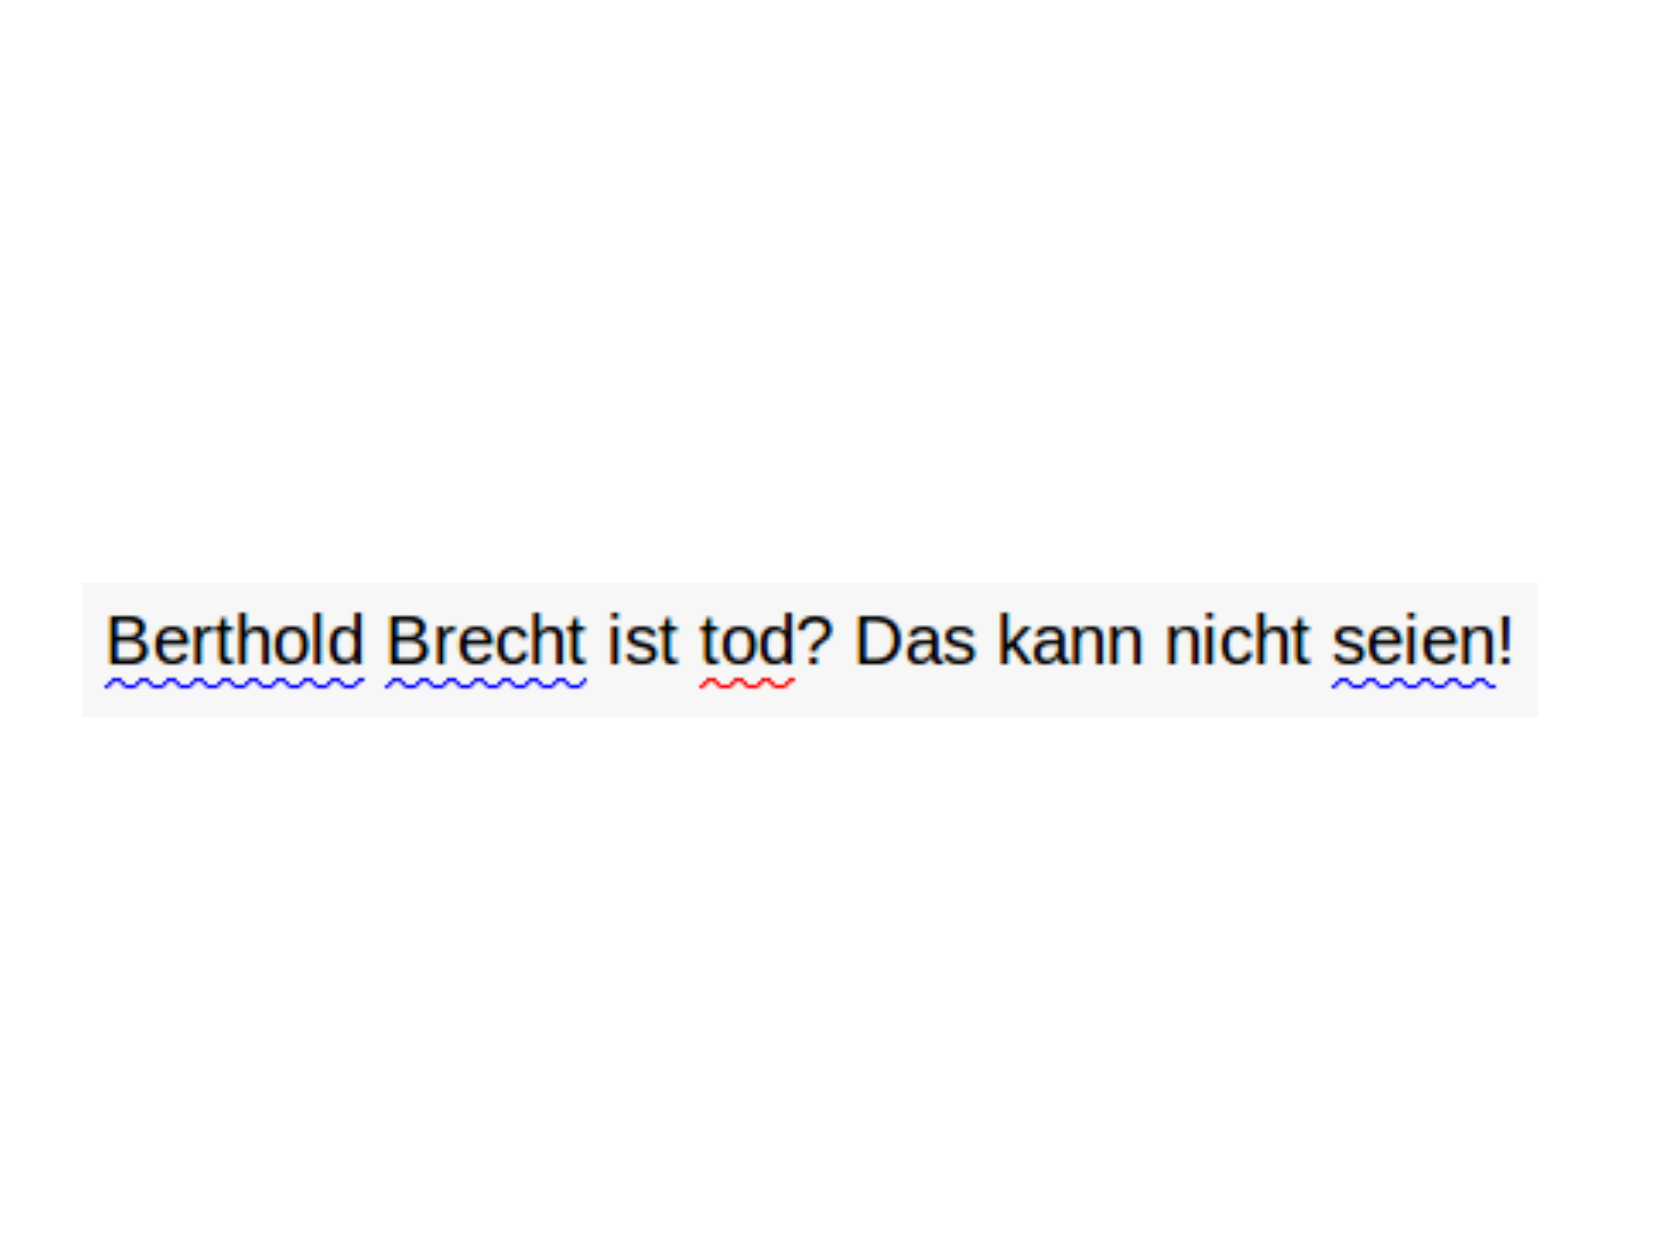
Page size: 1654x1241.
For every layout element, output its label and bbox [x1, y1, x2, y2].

picture [82, 583, 1538, 717]
